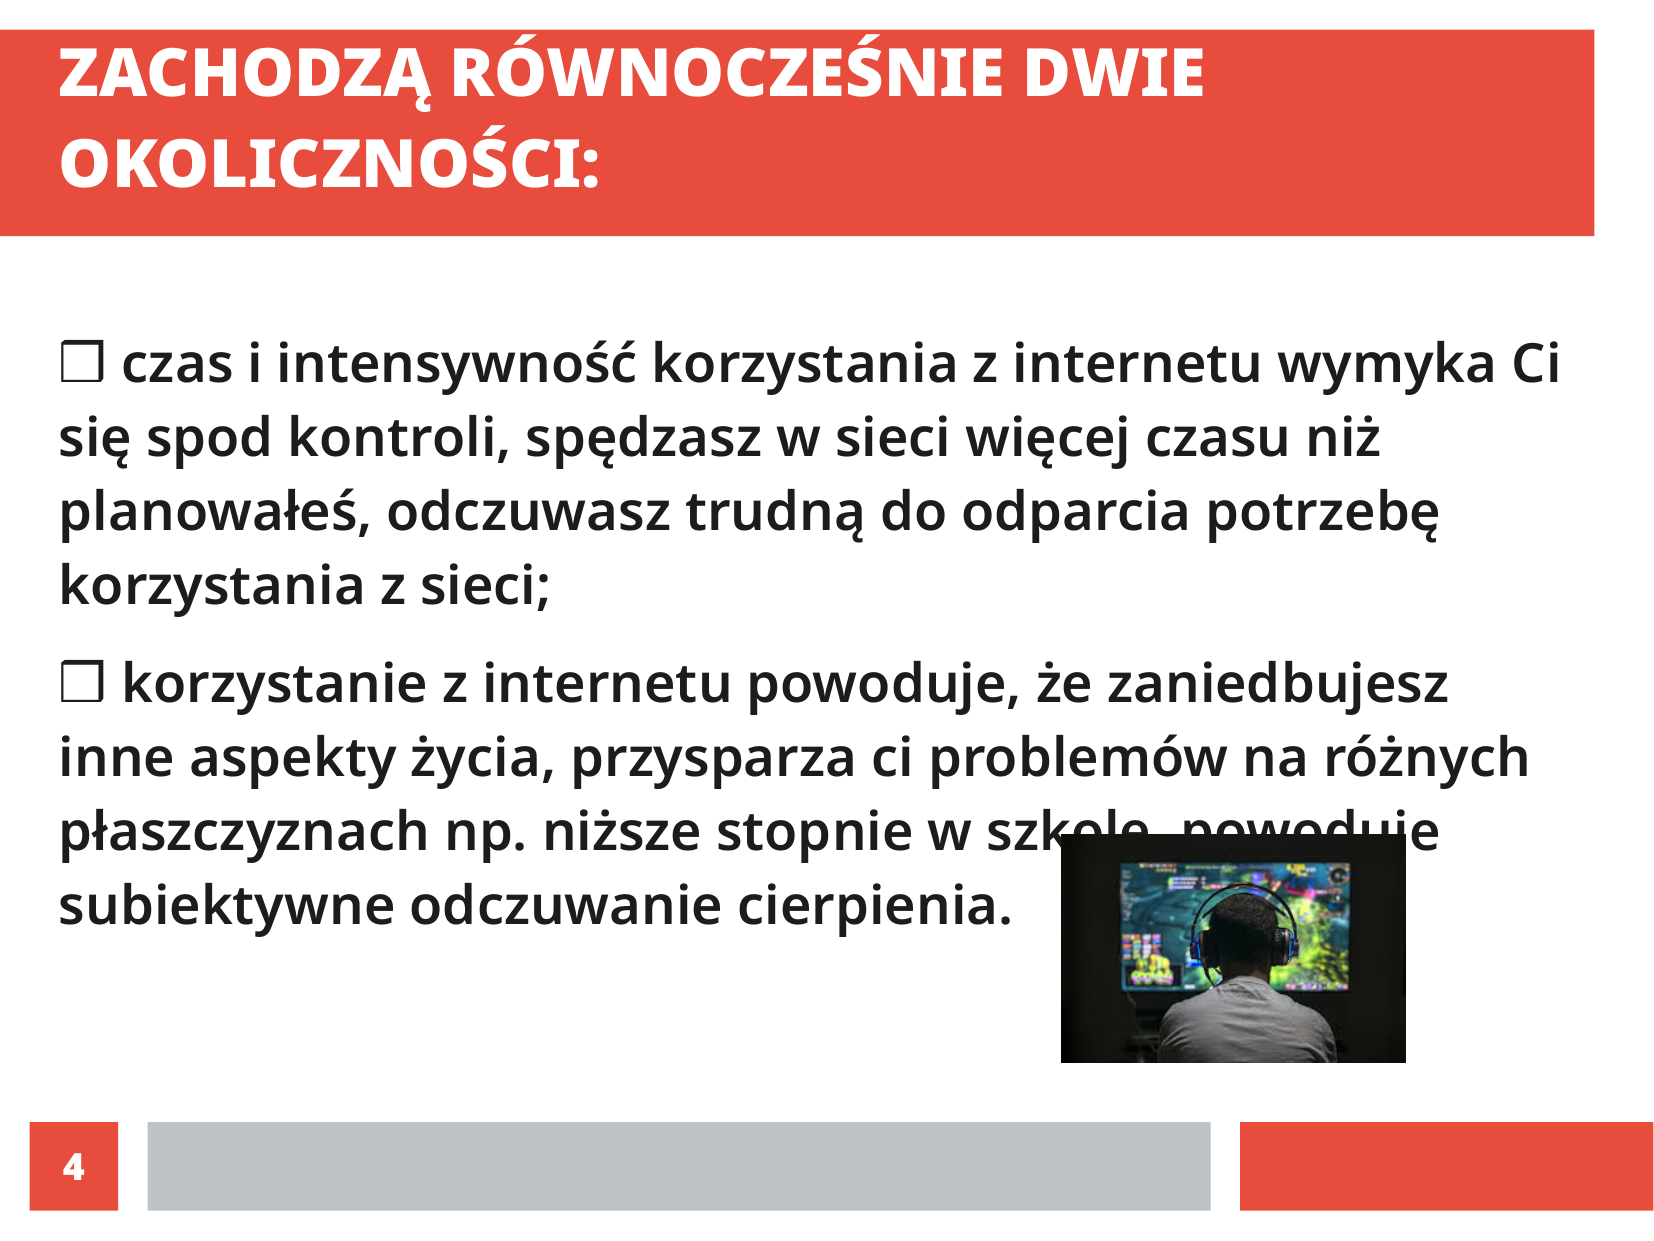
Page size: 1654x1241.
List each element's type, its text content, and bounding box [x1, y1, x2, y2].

title O PROBLEMIE INFOHOLIZMU MÓWIMY, GDY ZACHODZĄ RÓWNOCZEŚNIE DWIE OKOLICZNOŚCI: [59, 59, 1595, 207]
picture [1061, 834, 1406, 1063]
list ❒ czas i intensywność korzystania z internetu wymyka Ci się spod kontroli, spędzasz w sieci więcej czasu niż planowałeś, odczuwasz trudną do odparcia potrzebę korzystania z sieci; ❒ korzystanie z internetu powoduje, że zaniedbujesz inne aspekty życia, przysparza ci problemów na różnych płaszczyznach np. niższe stopnie w szkole, powoduje subiektywne odczuwanie cierpienia. [59, 324, 1565, 1093]
